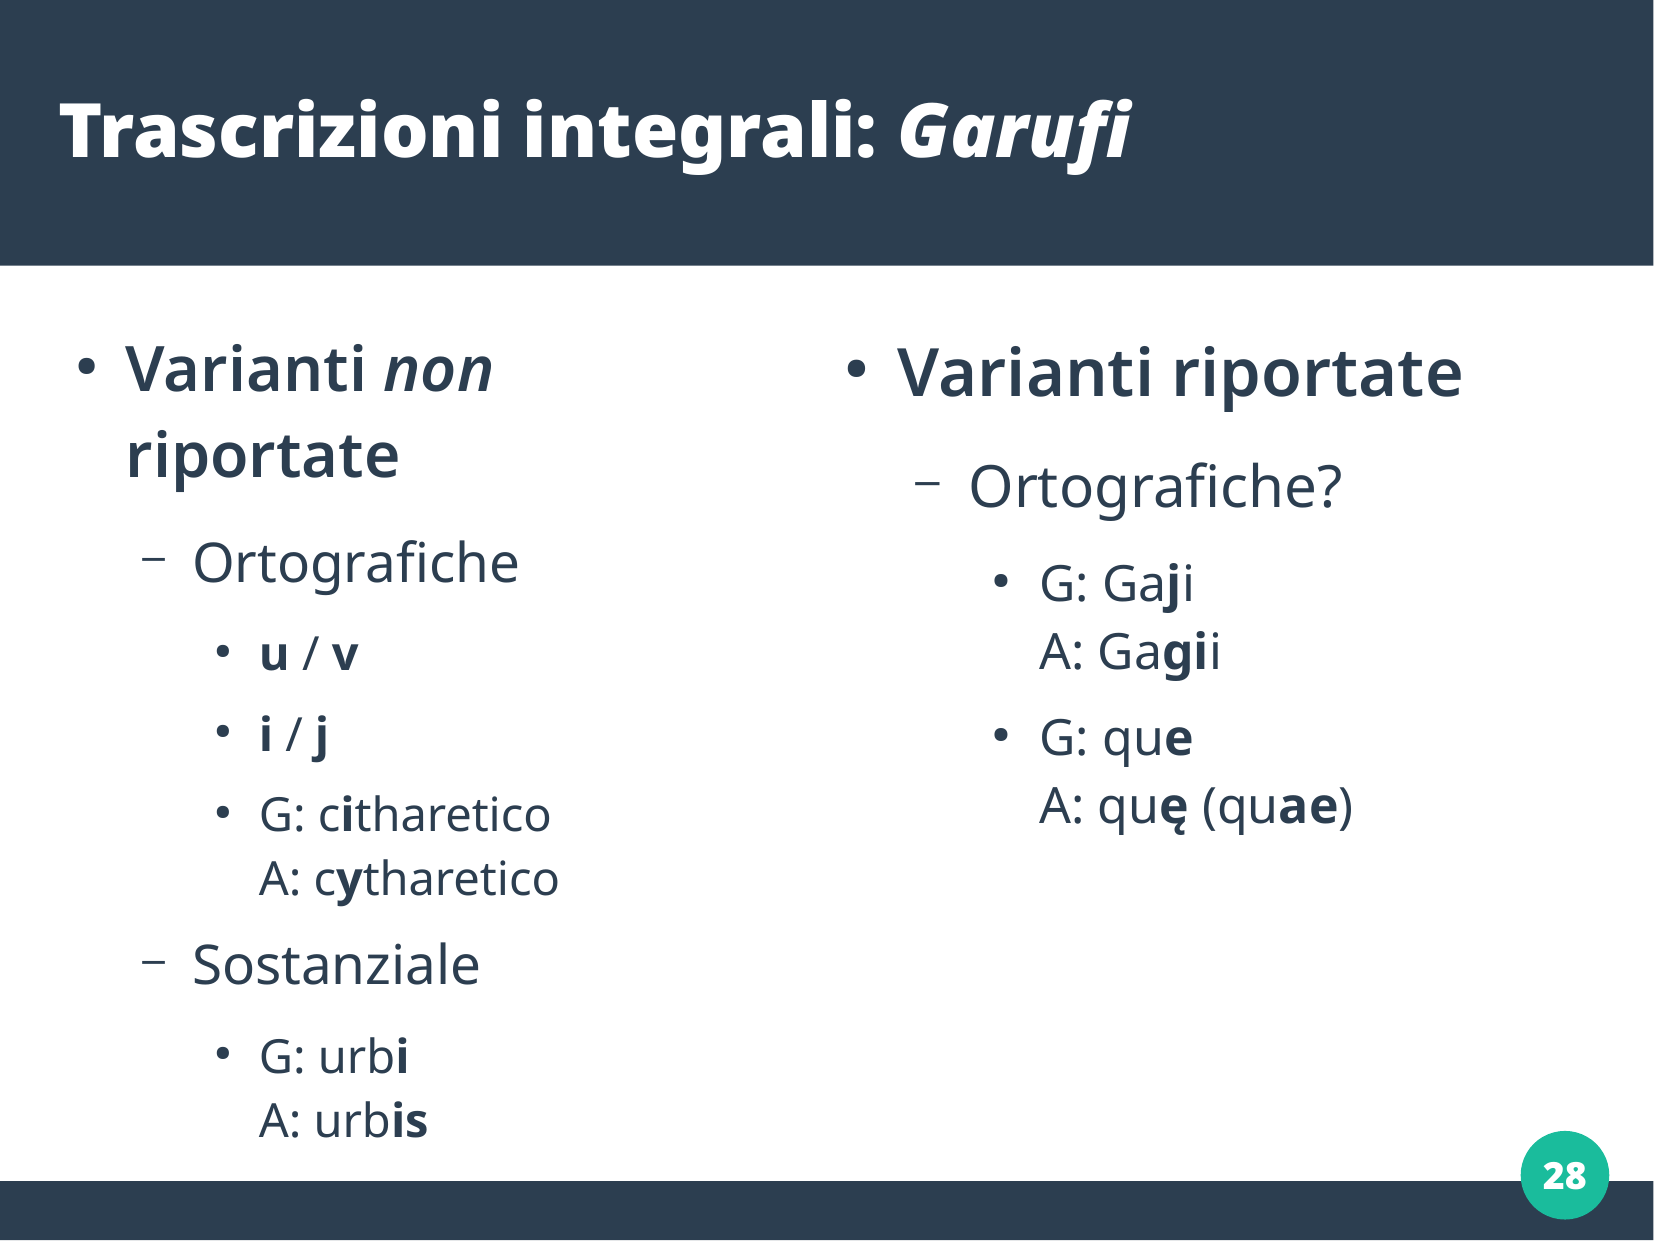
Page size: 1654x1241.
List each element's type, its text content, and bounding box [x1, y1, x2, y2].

list Varianti riportate Ortografiche? G: Gaji A: Gagii G: que A: quę (quae) [826, 324, 1543, 1152]
list Varianti non riportate Ortografiche u / v i / j G: citharetico A: cytharetico Sostanziale G: urbi A: urbis [59, 324, 775, 1152]
title Trascrizioni integrali: Garufi [59, 49, 1595, 207]
